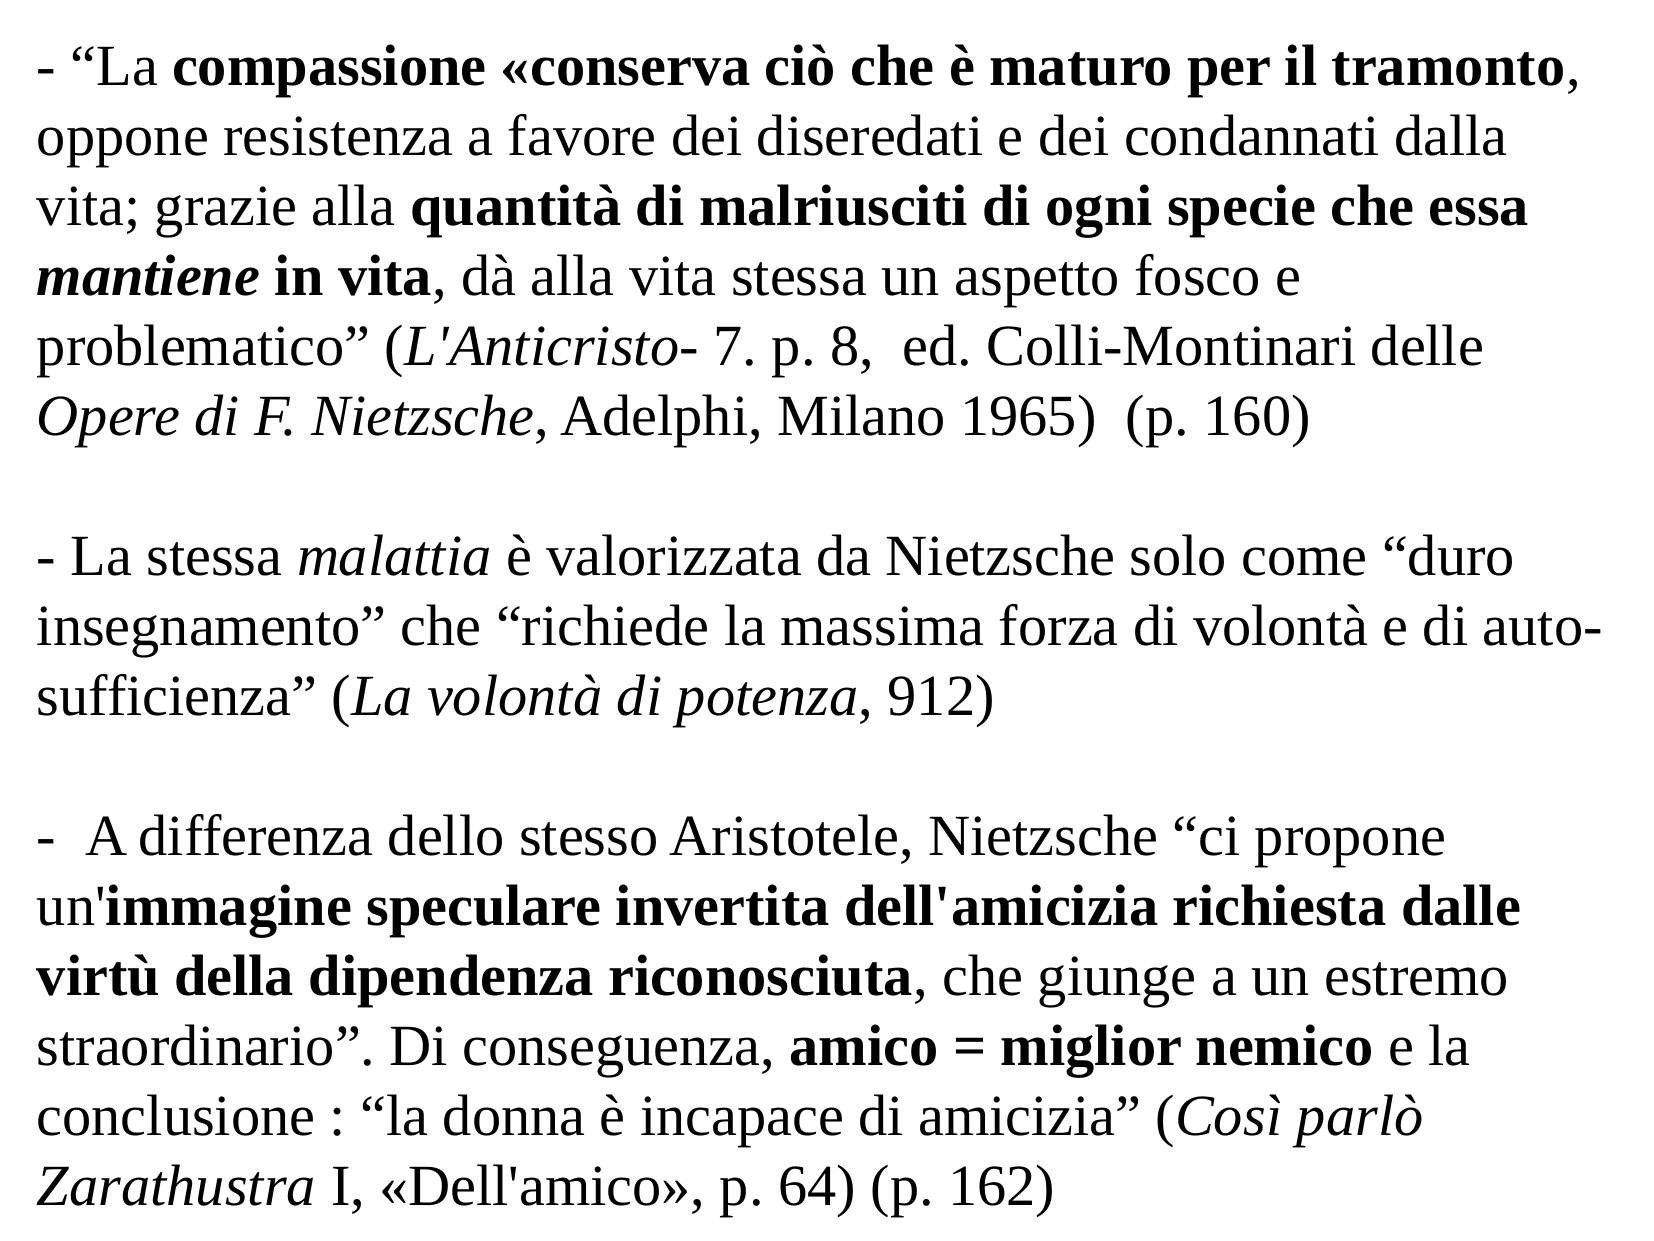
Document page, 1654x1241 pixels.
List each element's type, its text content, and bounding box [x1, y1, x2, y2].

title - “La compassione «conserva ciò che è maturo per il tramonto, oppone resistenza a favore dei diseredati e dei condannati dalla vita; grazie alla quantità di malriusciti di ogni specie che essa mantiene in vita, dà alla vita stessa un aspetto fosco e problematico” (L'Anticristo- 7. p. 8, ed. Colli-Montinari delle Opere di F. Nietzsche, Adelphi, Milano 1965) (p. 160) - La stessa malattia è valorizzata da Nietzsche solo come “duro insegnamento” che “richiede la massima forza di volontà e di auto-sufficienza” (La volontà di potenza, 912) - A differenza dello stesso Aristotele, Nietzsche “ci propone un'immagine speculare invertita dell'amicizia richiesta dalle virtù della dipendenza riconosciuta, che giunge a un estremo straordinario”. Di conseguenza, amico = miglior nemico e la conclusione : “la donna è incapace di amicizia” (Così parlò Zarathustra I, «Dell'amico», p. 64) (p. 162) [36, 27, 1605, 1214]
subtitle [76, 0, 1565, 1165]
